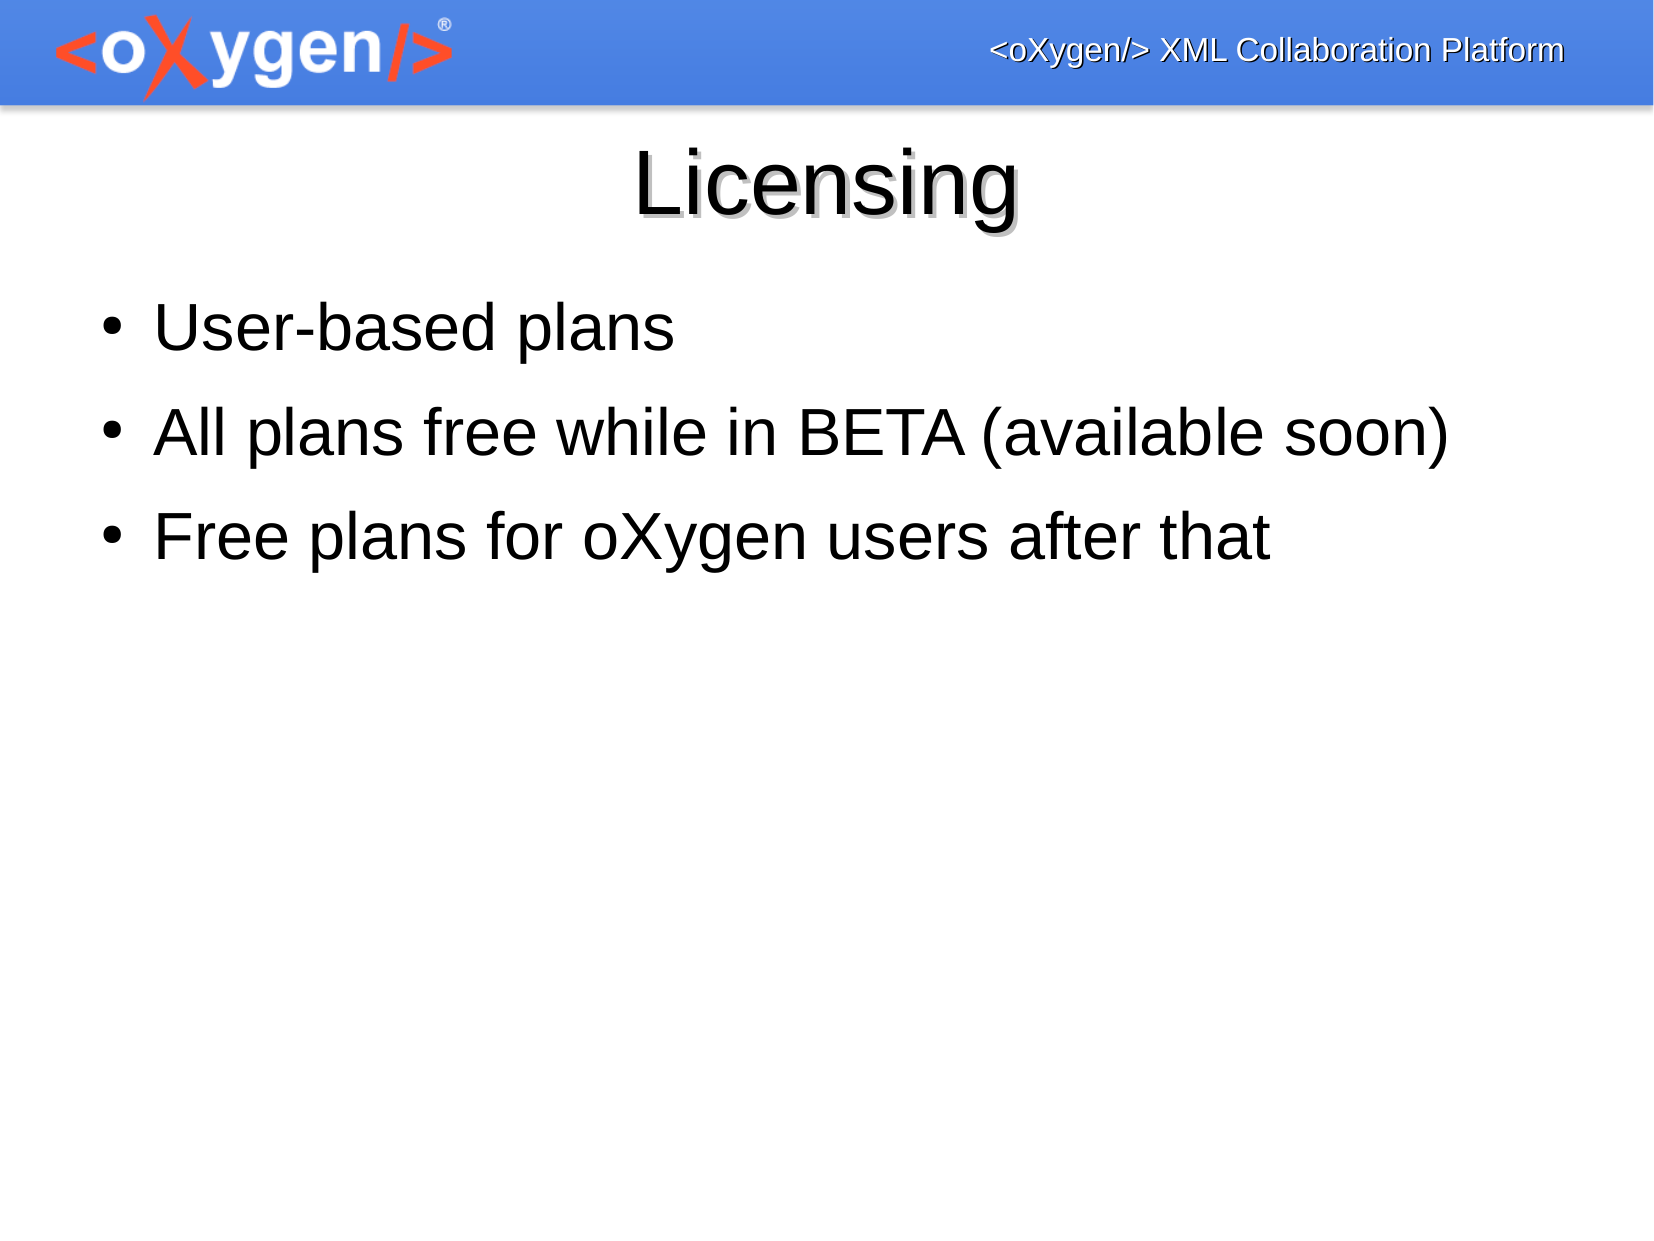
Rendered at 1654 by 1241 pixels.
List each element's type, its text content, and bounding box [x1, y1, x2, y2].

picture [0, 0, 1654, 119]
list User-based plans All plans free while in BETA (available soon) Free plans for oXygen users after that [82, 290, 1571, 1010]
title Licensing [82, 78, 1571, 287]
